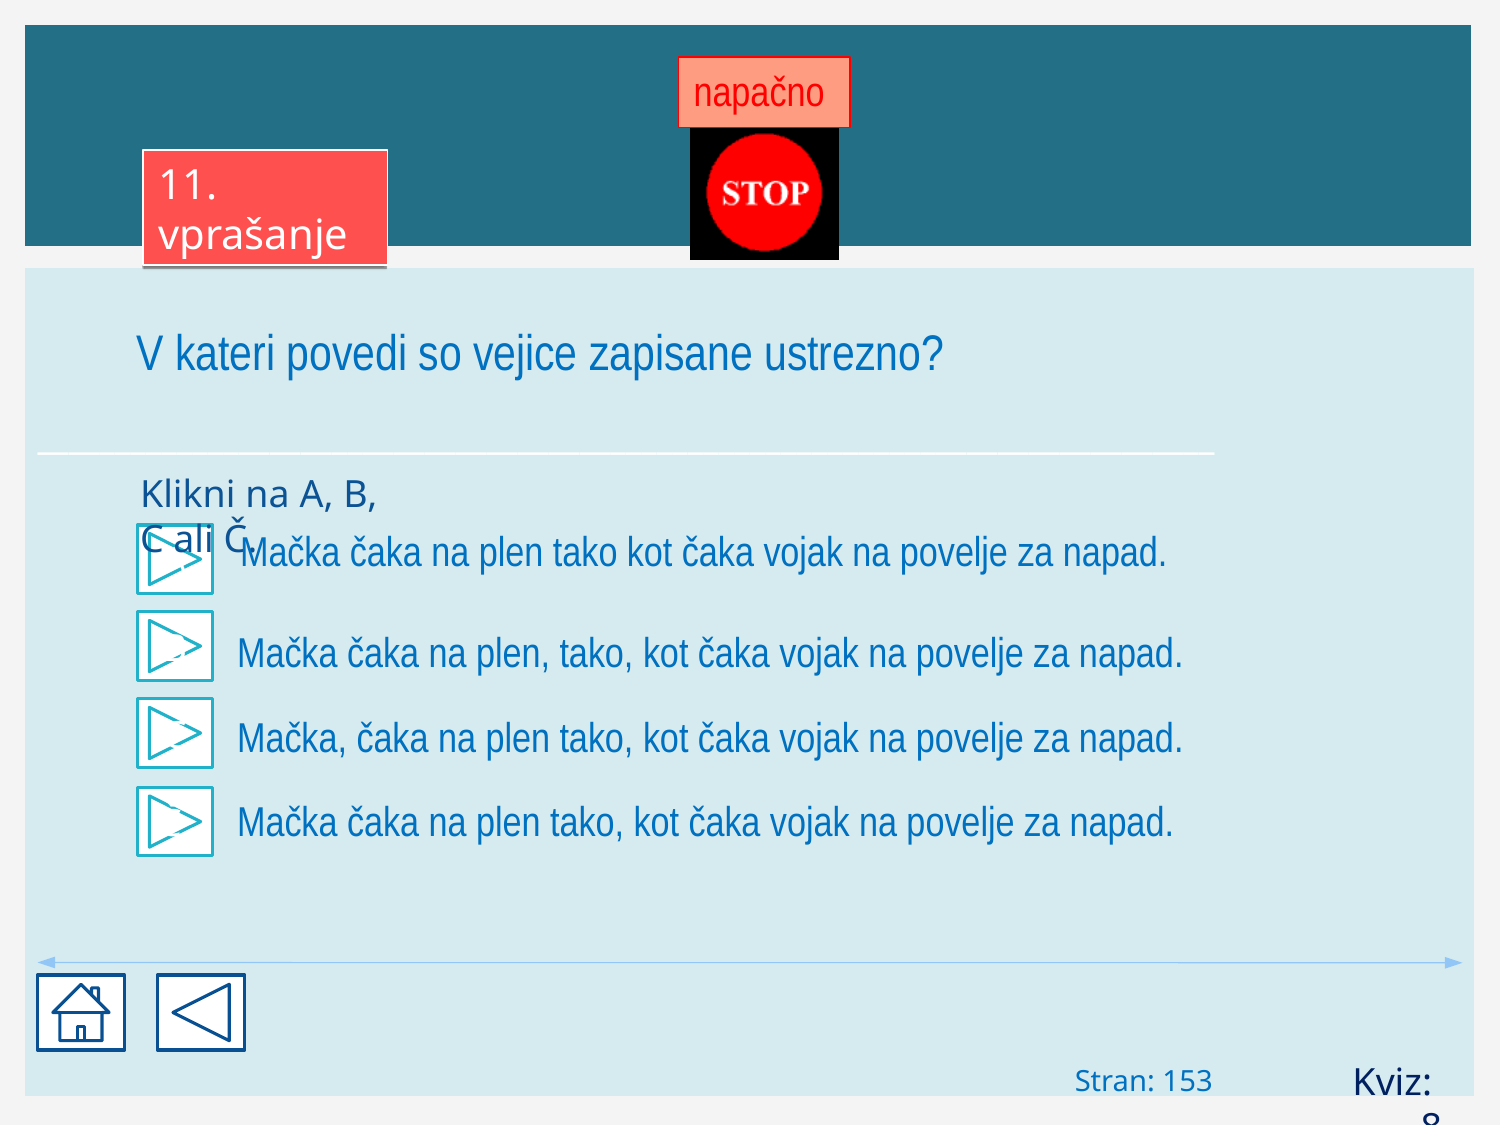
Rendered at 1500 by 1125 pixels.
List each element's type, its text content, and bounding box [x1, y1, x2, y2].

text_box V kateri povedi so vejice zapisane ustrezno? [121, 313, 1347, 389]
text_box [1426, 1116, 1435, 1124]
text_box Klikni na A, B, C ali Č. [125, 466, 413, 524]
picture [690, 128, 839, 260]
text_box [0, 0, 1500, 1125]
text_box Č. [137, 787, 213, 856]
text_box A [137, 524, 213, 594]
text_box B [137, 611, 213, 681]
text_box Kviz: 8 [1337, 1050, 1475, 1111]
text_box Mačka čaka na plen tako kot čaka vojak na povelje za napad. [225, 517, 1351, 584]
text_box C [137, 698, 213, 768]
text_box Stran: 153 [975, 1055, 1313, 1106]
text_box Mačka čaka na plen, tako, kot čaka vojak na povelje za napad. [222, 618, 1348, 684]
text_box napačno [678, 57, 850, 128]
text_box Mačka, čaka na plen tako, kot čaka vojak na povelje za napad. [222, 703, 1348, 769]
text_box ____________________________________________________________________________ [22, 404, 1488, 466]
text_box Mačka čaka na plen tako, kot čaka vojak na povelje za napad. [222, 787, 1348, 853]
text_box 11. vprašanje [143, 149, 388, 216]
